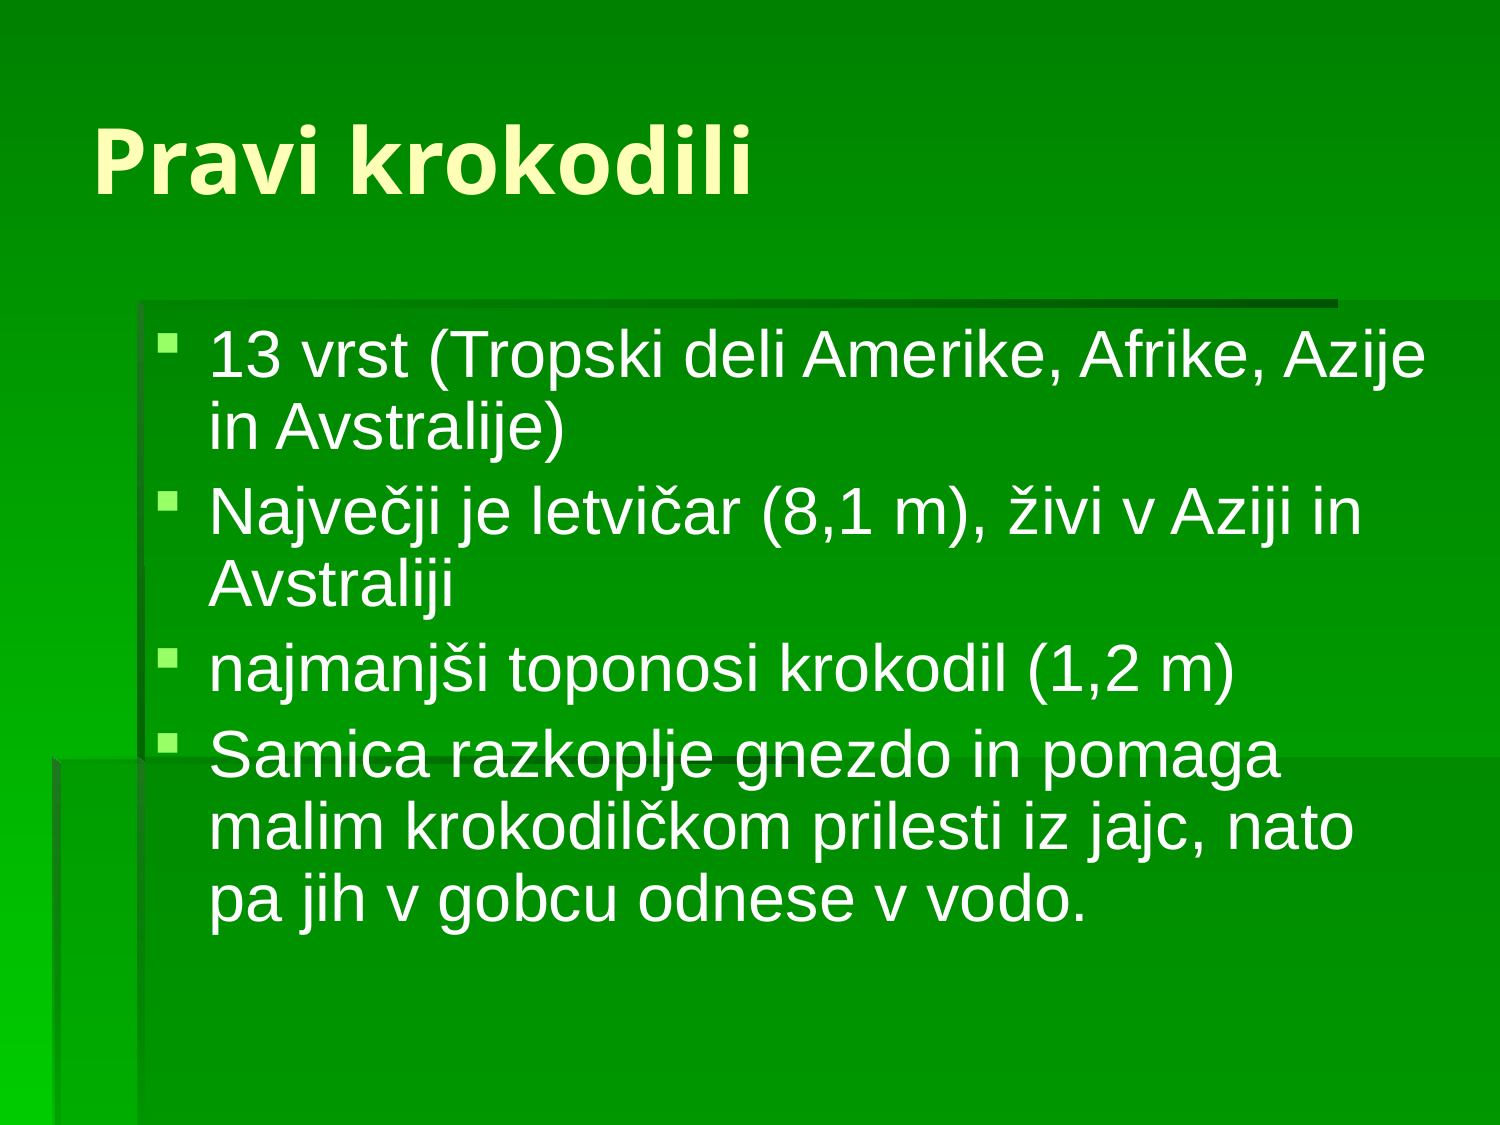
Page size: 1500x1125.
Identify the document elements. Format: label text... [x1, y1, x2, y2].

title Pravi krokodili [75, 40, 1451, 275]
list 13 vrst (Tropski deli Amerike, Afrike, Azije in Avstralije) Največji je letvičar (8,1 m), živi v Aziji in Avstraliji najmanjši toponosi krokodil (1,2 m) Samica razkoplje gnezdo in pomaga malim krokodilčkom prilesti iz jajc, nato pa jih v gobcu odnese v vodo. [137, 312, 1451, 1000]
